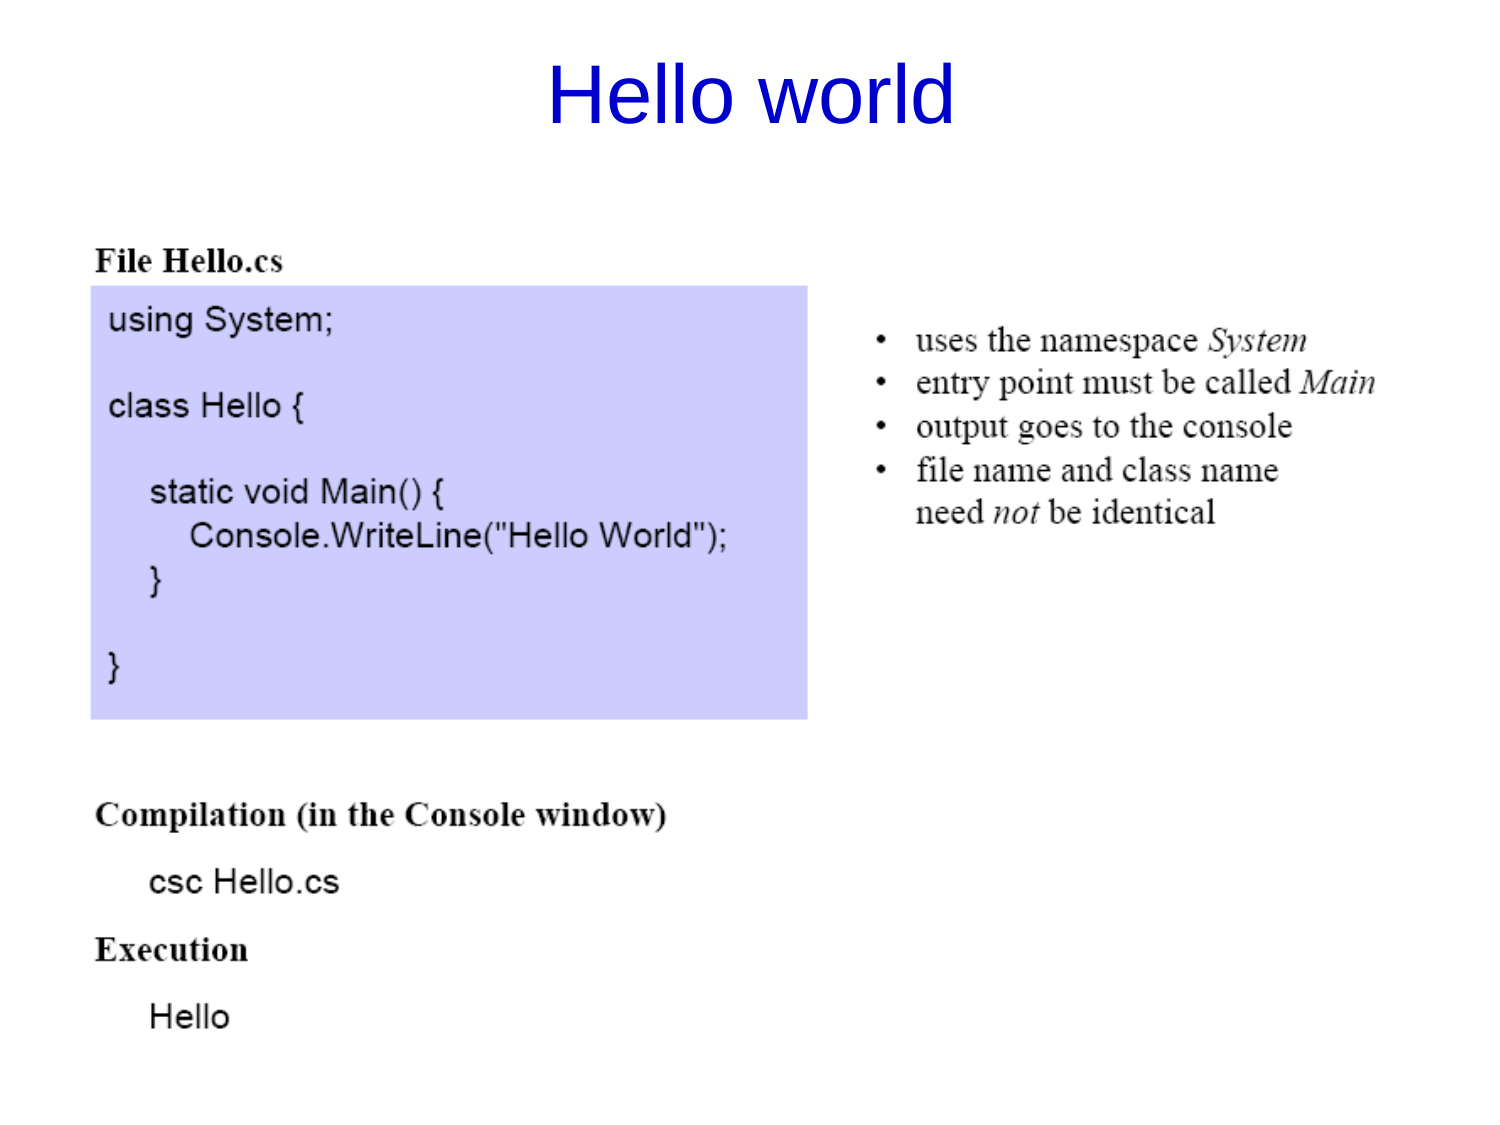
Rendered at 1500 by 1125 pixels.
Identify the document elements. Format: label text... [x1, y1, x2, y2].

text_box [0, 183, 1471, 1066]
title Hello world [76, 30, 1427, 149]
